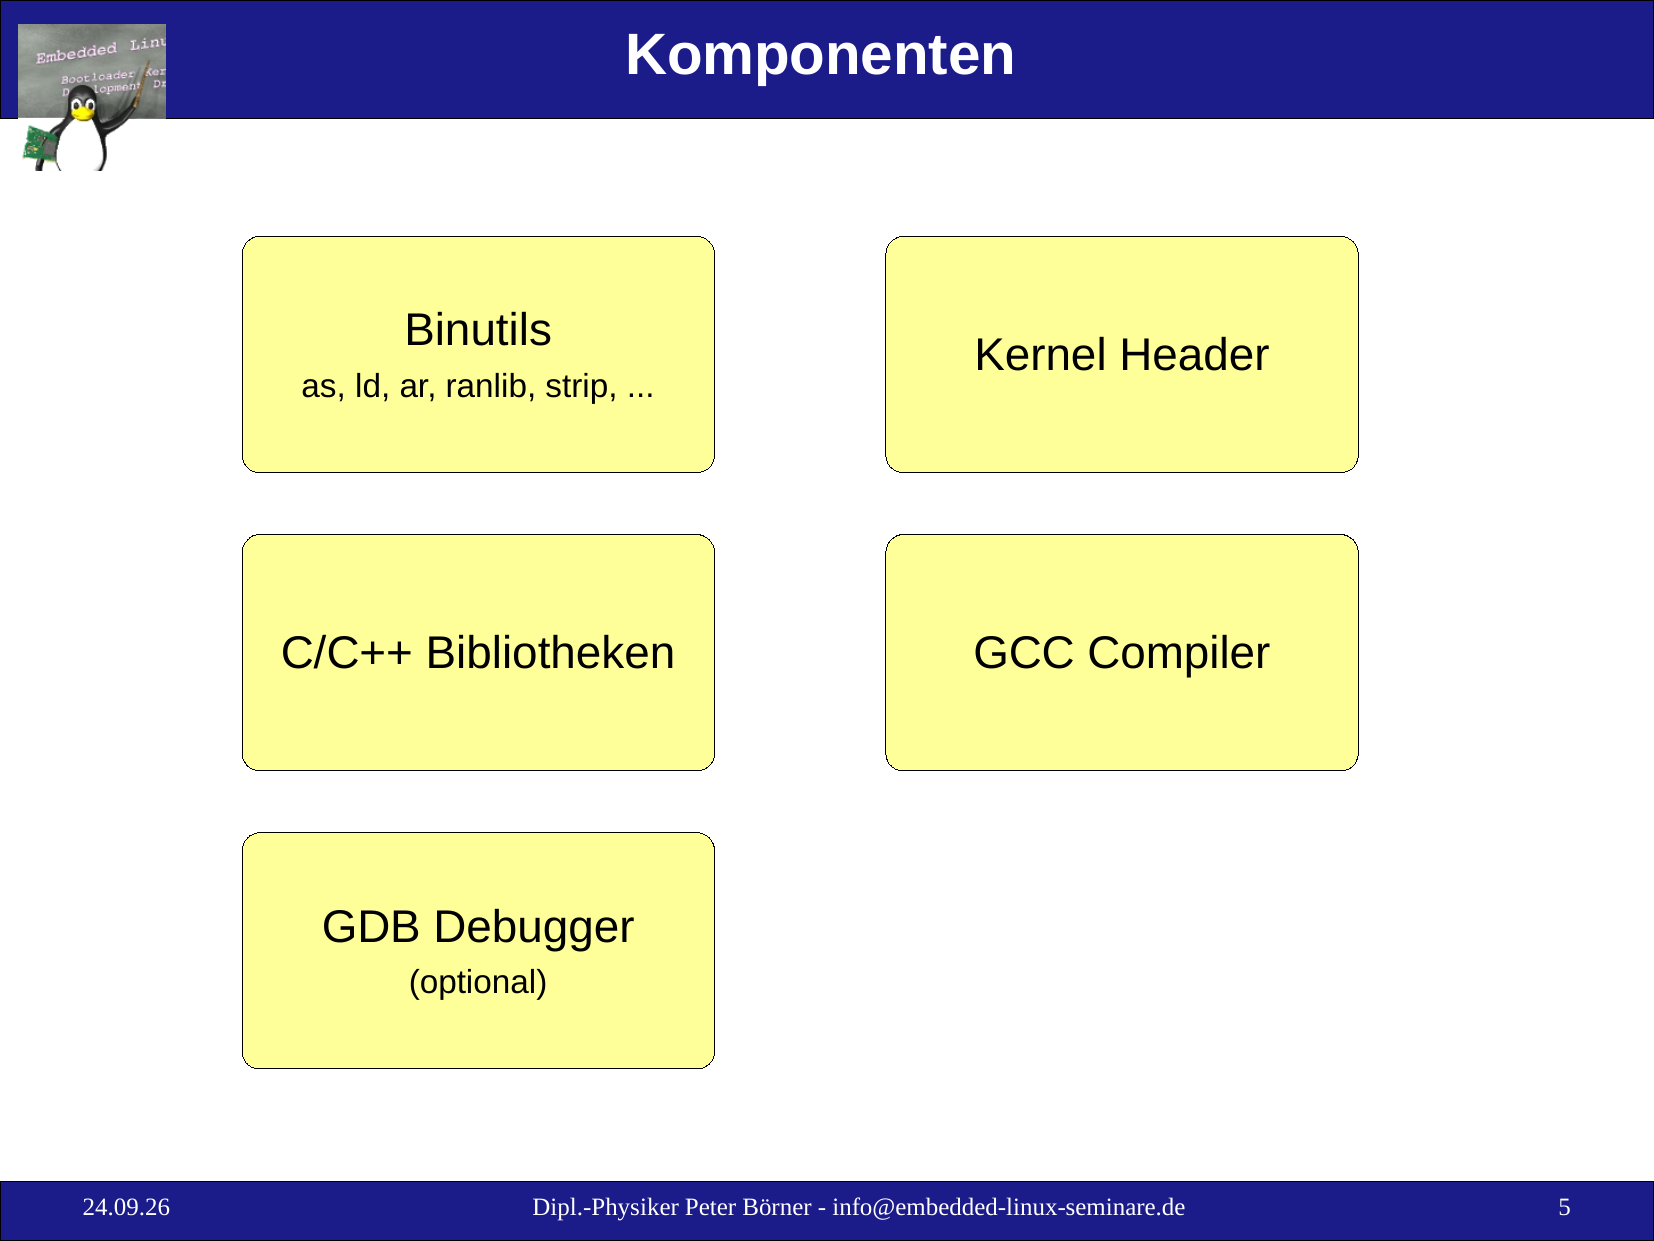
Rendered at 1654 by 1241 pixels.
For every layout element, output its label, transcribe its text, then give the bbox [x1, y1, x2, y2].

text_box Binutils as, ld, ar, ranlib, strip, ... [242, 236, 715, 473]
picture [18, 24, 166, 171]
title Komponenten [76, 19, 1565, 89]
text_box C/C++ Bibliotheken [242, 534, 715, 771]
text_box Kernel Header [885, 236, 1359, 473]
text_box GCC Compiler [885, 534, 1359, 771]
text_box GDB Debugger (optional) [242, 832, 715, 1069]
